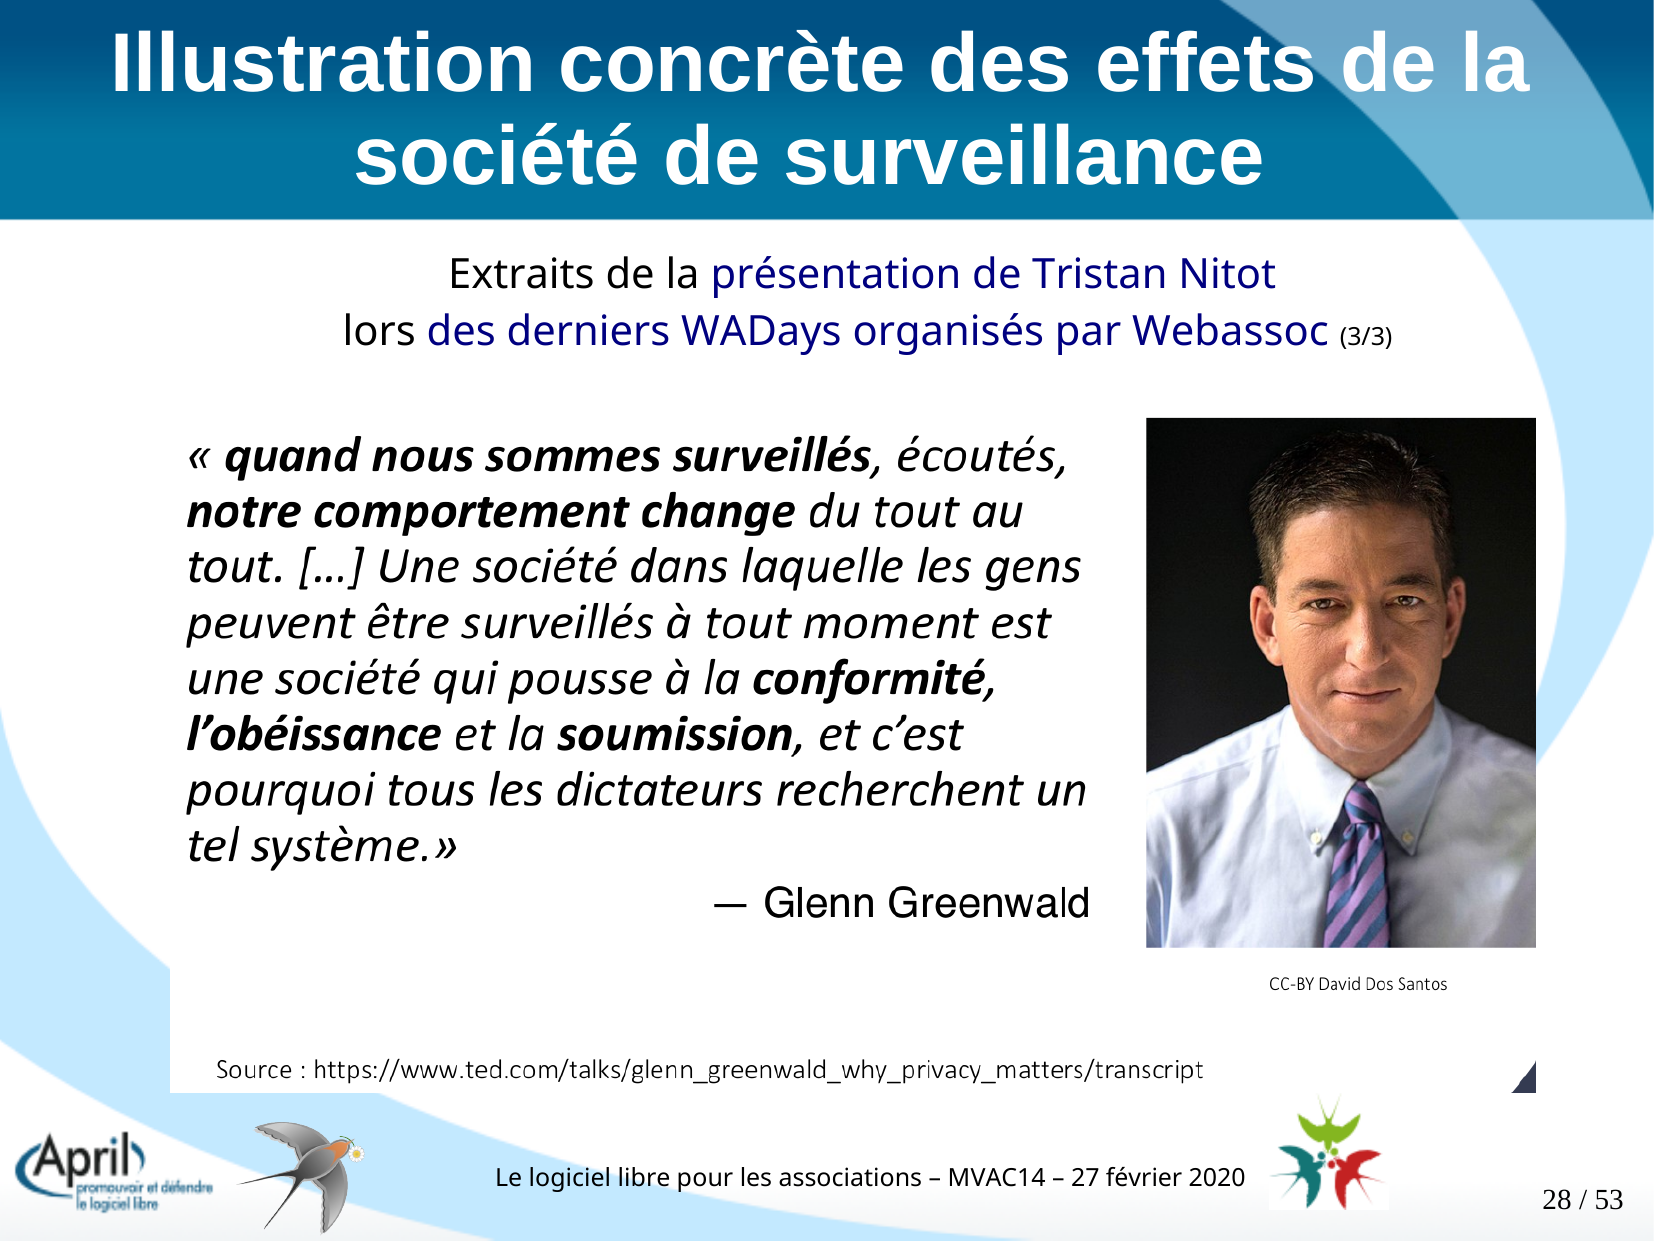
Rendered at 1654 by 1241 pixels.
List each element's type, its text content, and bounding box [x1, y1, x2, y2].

picture [0, 0, 1654, 1241]
text_box Extraits de la présentation de Tristan Nitot lors des derniers WADays organisés par Webassoc (3/3) [29, 236, 1654, 362]
title Illustration concrète des effets de la société de surveillance [76, 5, 1565, 213]
